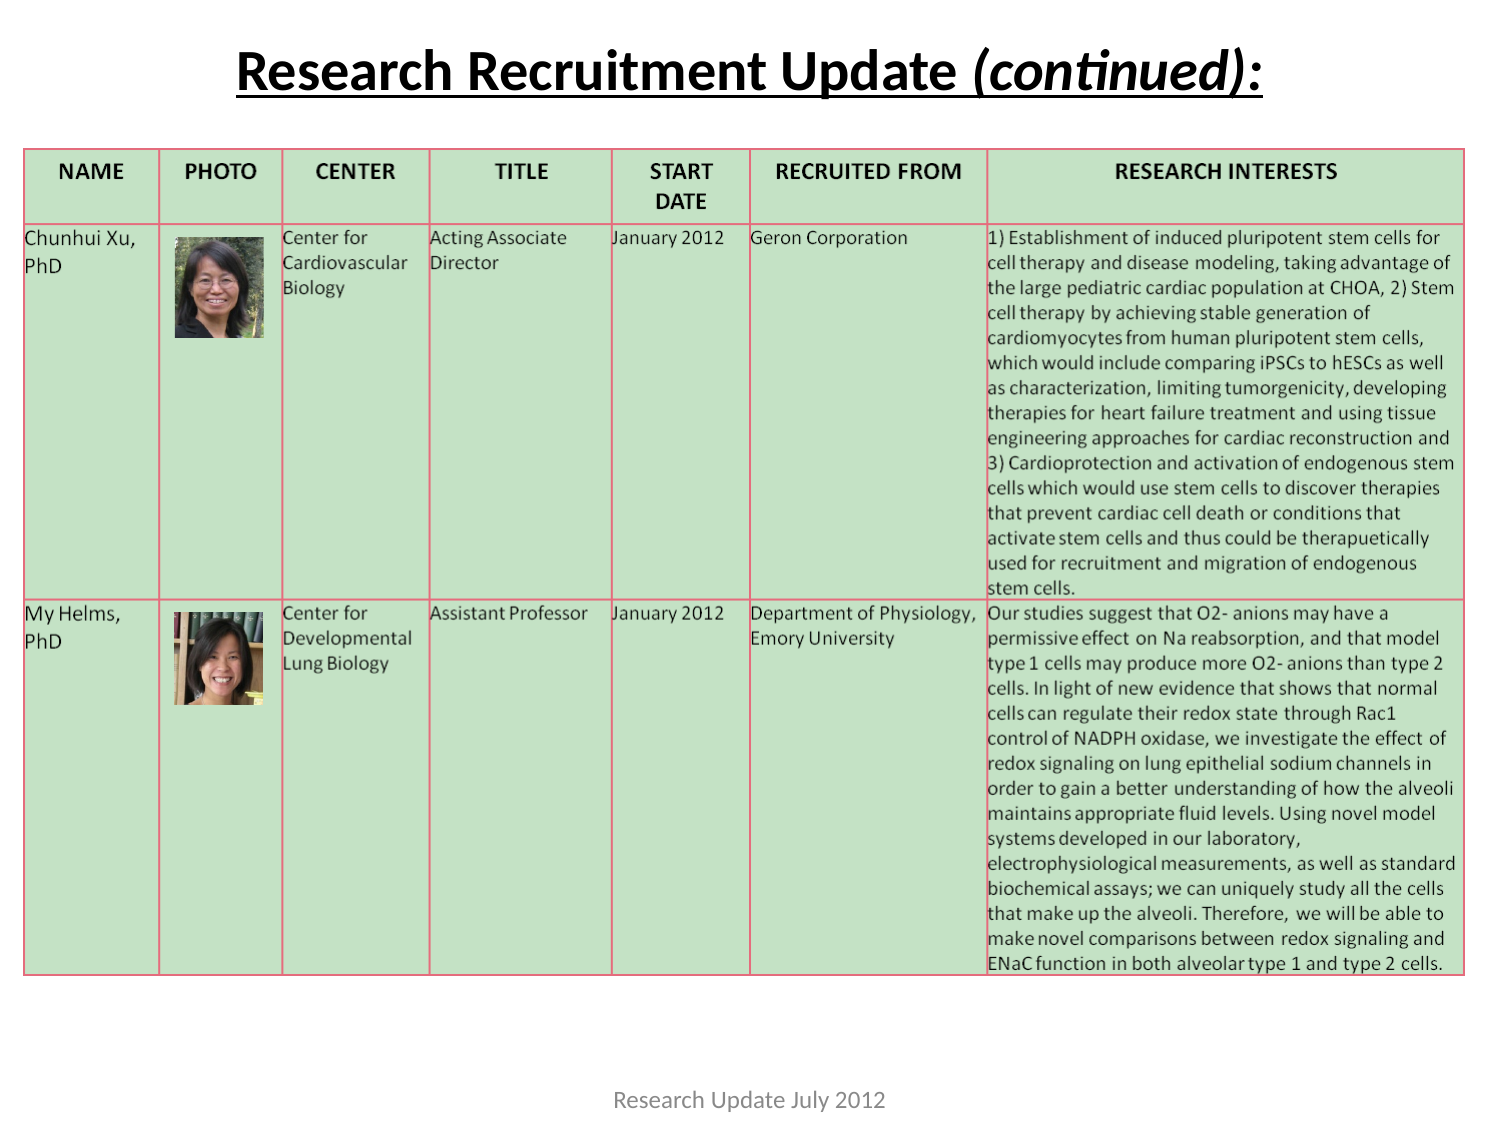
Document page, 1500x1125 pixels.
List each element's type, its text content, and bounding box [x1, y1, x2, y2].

picture [12, 138, 1476, 987]
text_box Research Recruitment Update (continued): [50, 24, 1463, 113]
text_box Research Update July 2012 [512, 1072, 988, 1125]
